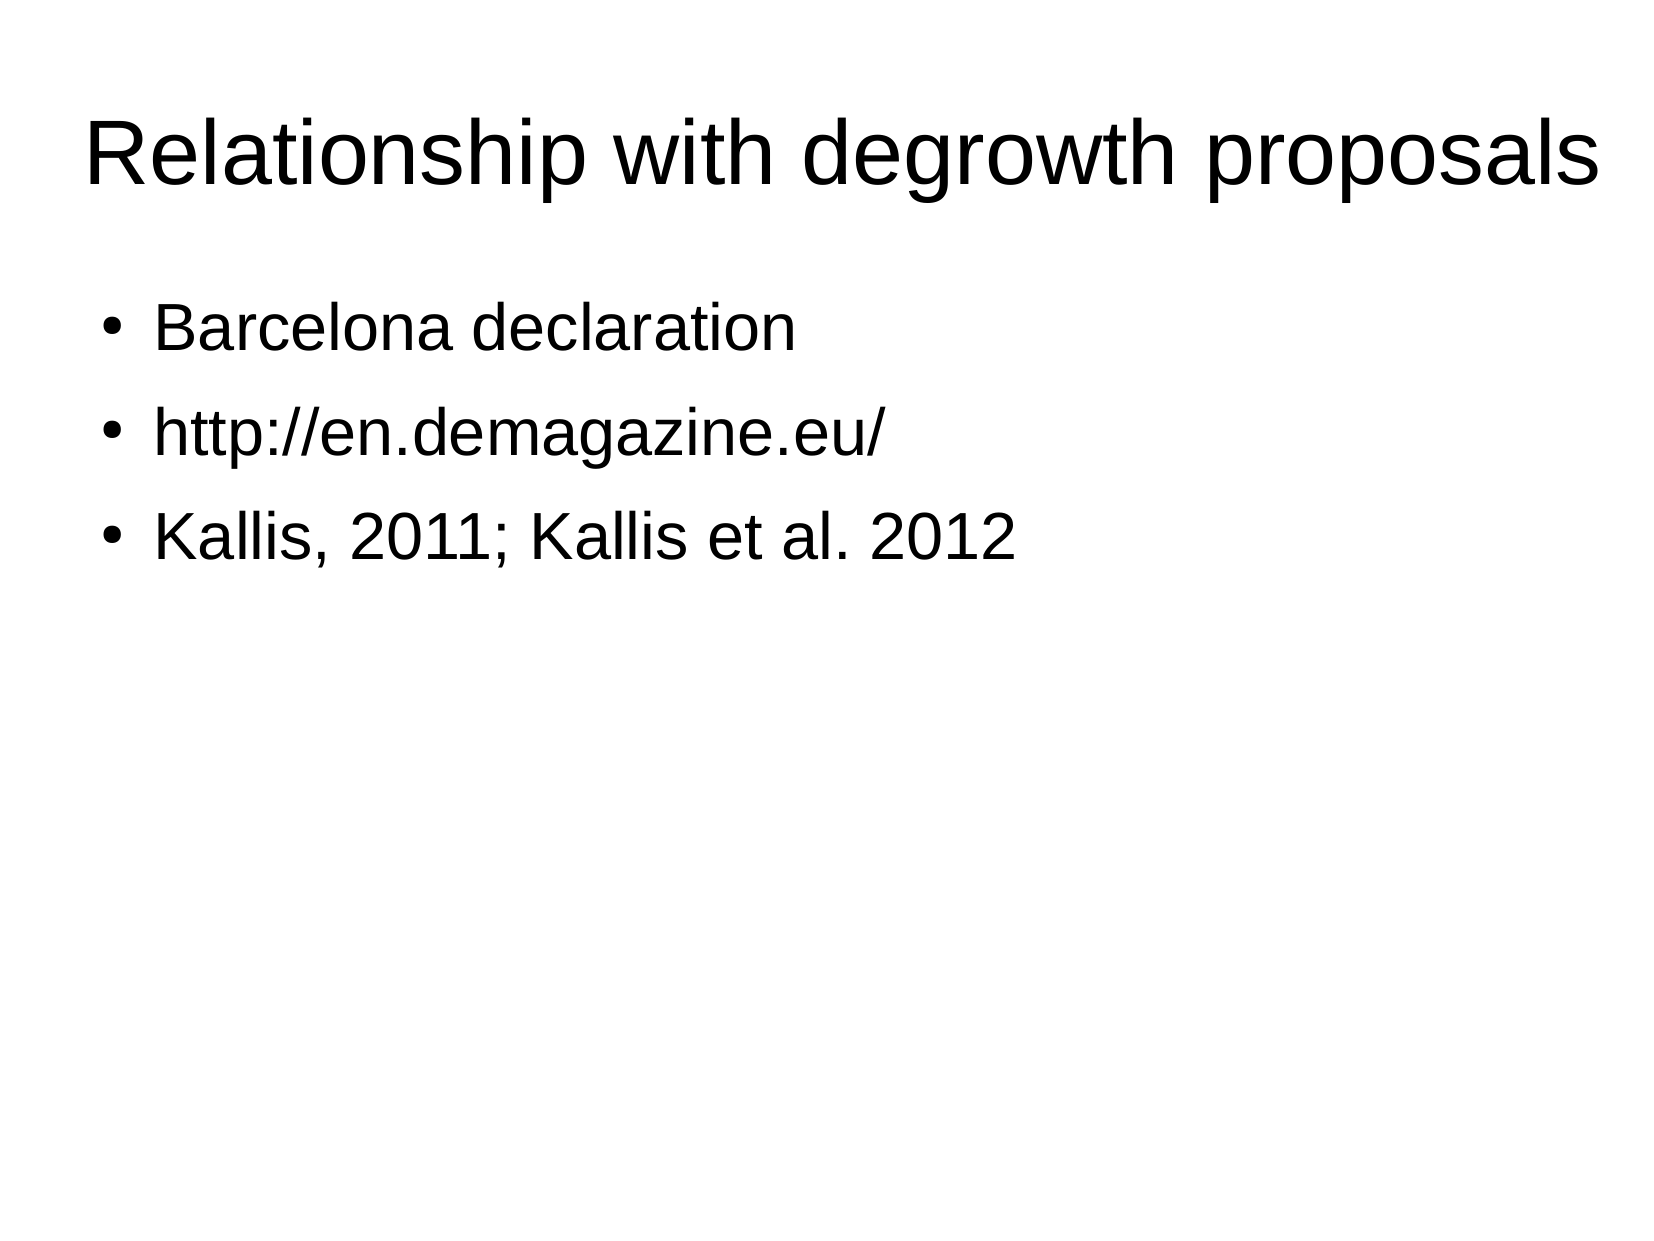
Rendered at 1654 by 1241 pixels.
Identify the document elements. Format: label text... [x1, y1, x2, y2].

list Barcelona declaration http://en.demagazine.eu/ Kallis, 2011; Kallis et al. 2012 [82, 290, 1571, 1010]
title Relationship with degrowth proposals [82, 49, 1606, 257]
